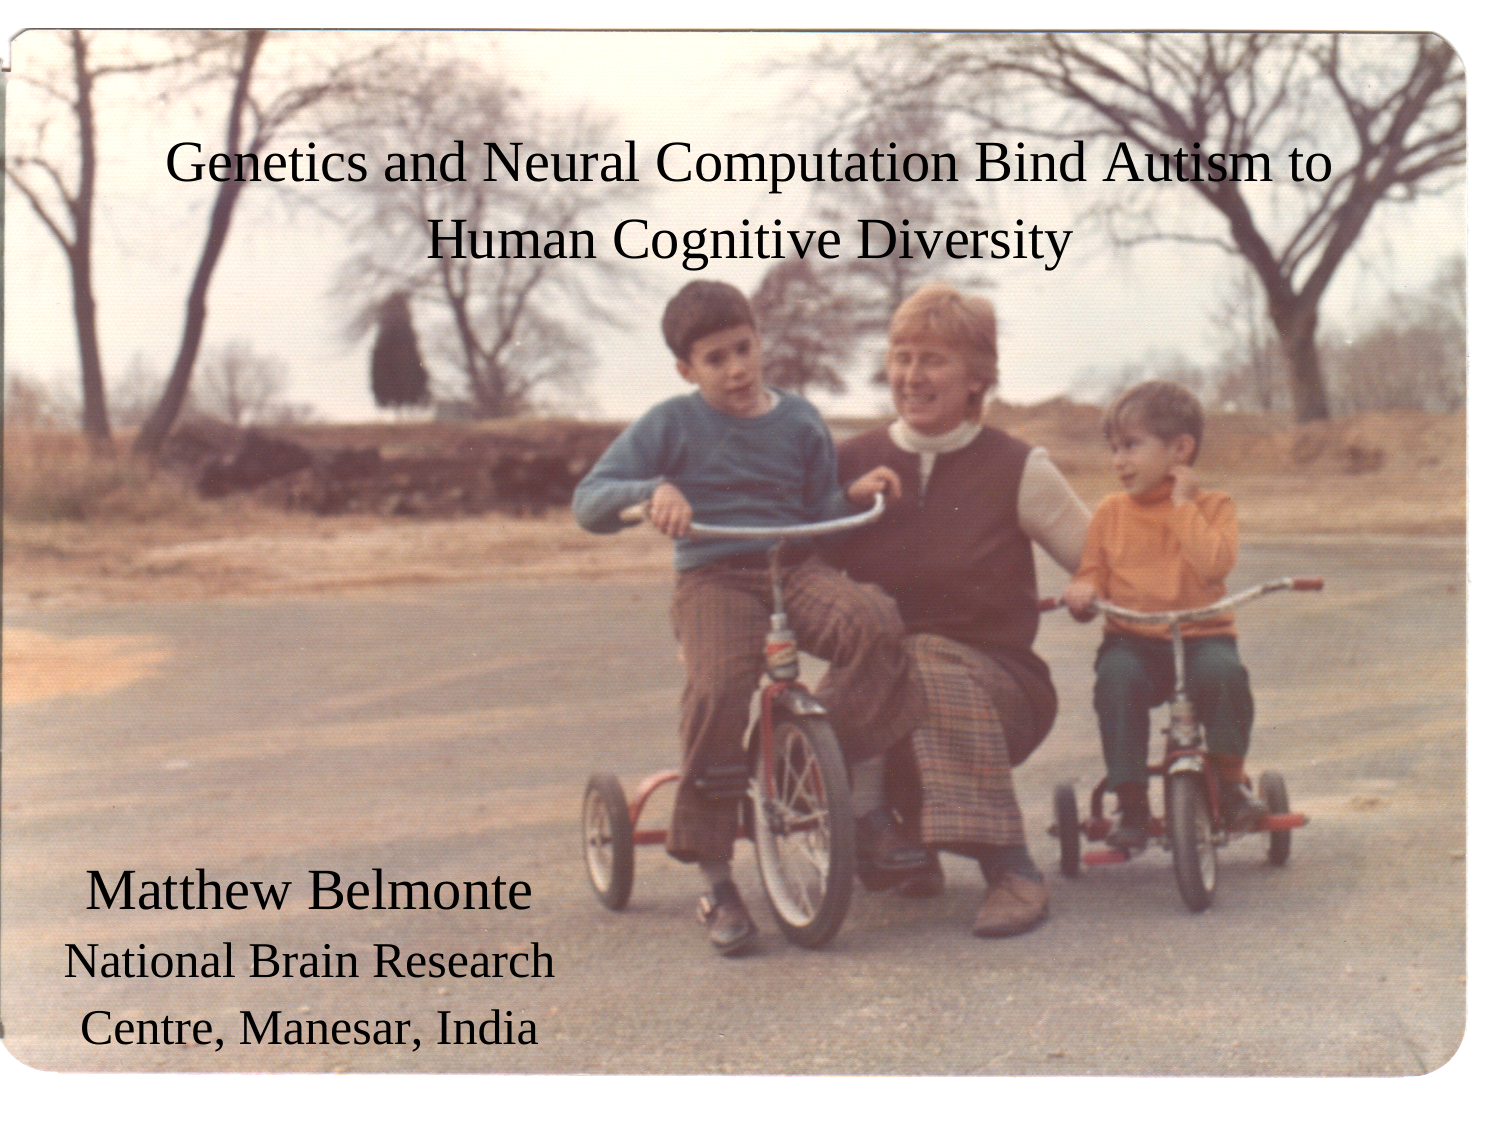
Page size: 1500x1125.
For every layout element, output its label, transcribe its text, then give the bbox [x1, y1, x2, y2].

picture [0, 28, 1500, 1106]
text_box Matthew Belmonte National Brain Research Centre, Manesar, India [17, 847, 602, 1053]
title Genetics and Neural Computation Bind Autism to Human Cognitive Diversity [112, 92, 1388, 296]
